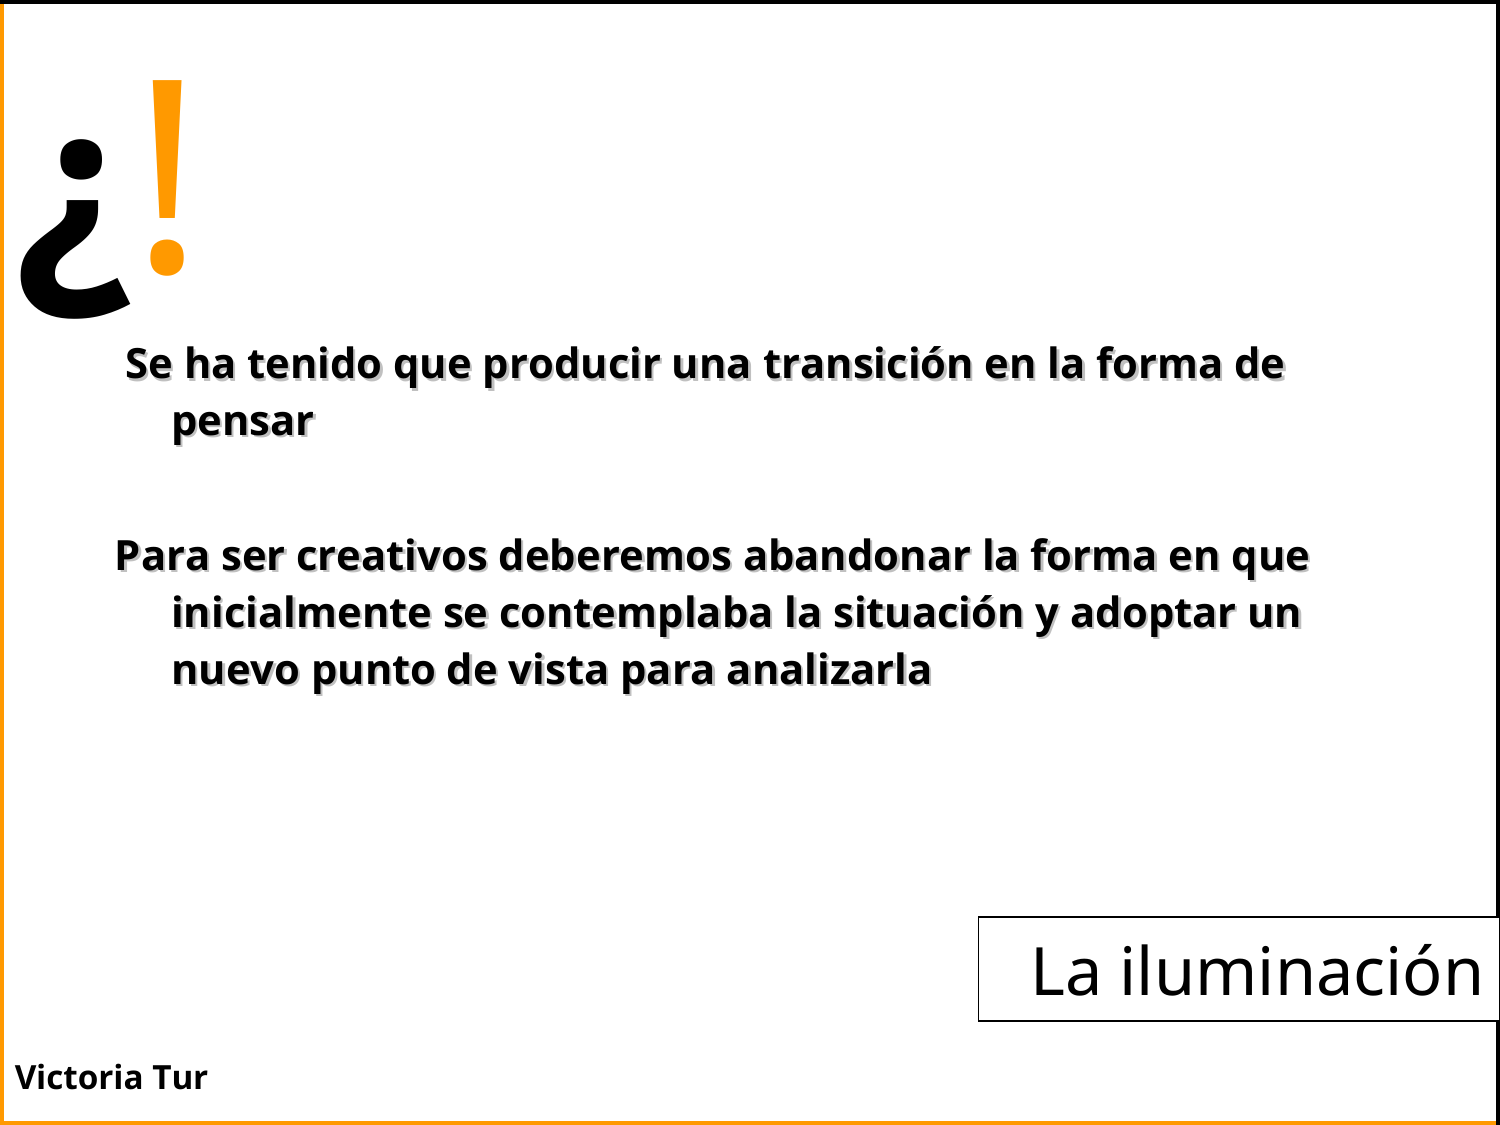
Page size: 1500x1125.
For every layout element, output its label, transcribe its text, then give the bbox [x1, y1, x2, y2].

list Se ha tenido que producir una transición en la forma de pensar Para ser creativos deberemos abandonar la forma en que inicialmente se contemplaba la situación y adoptar un nuevo punto de vista para analizarla [100, 326, 1427, 998]
text_box La iluminación [978, 916, 1500, 1021]
